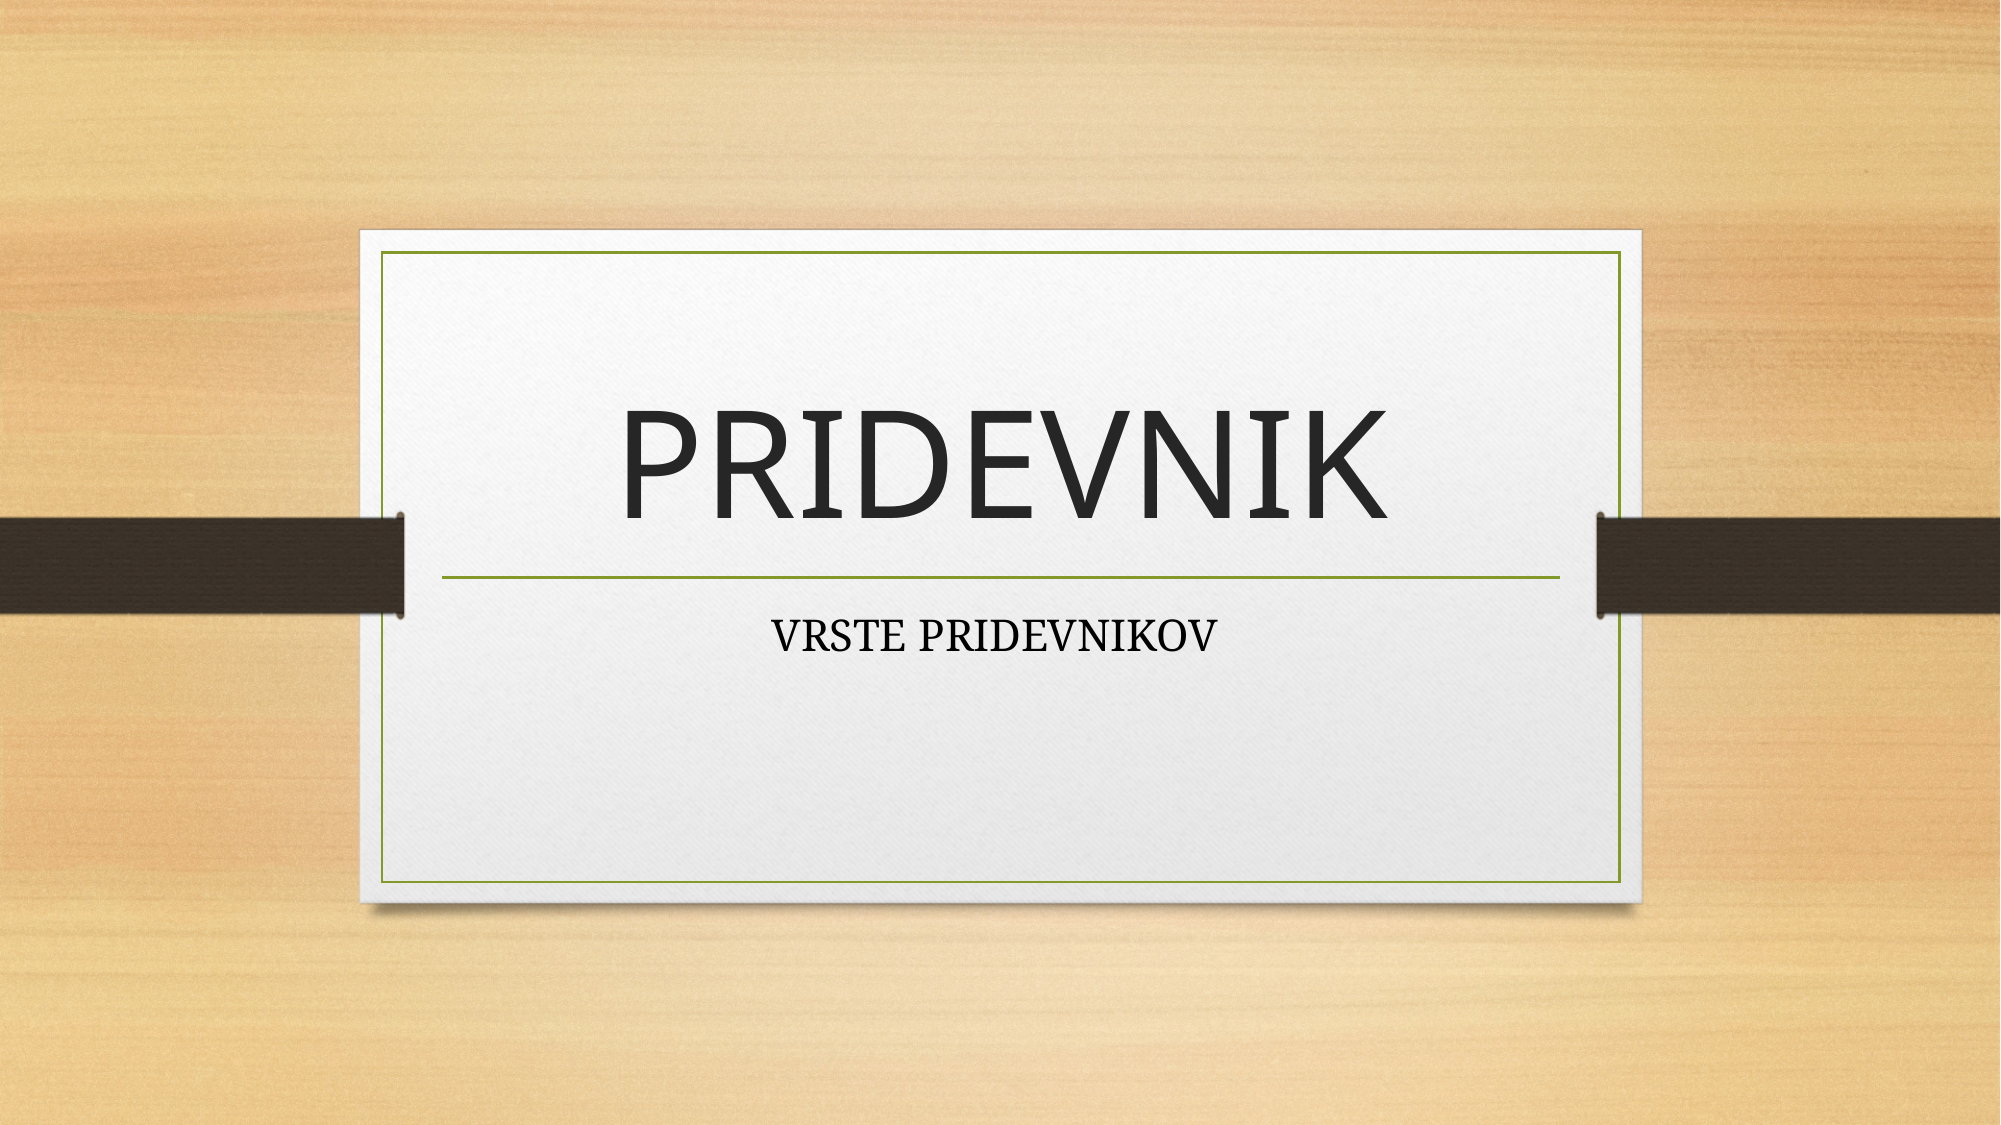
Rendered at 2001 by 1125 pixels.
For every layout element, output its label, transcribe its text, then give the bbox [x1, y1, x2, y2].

title PRIDEVNIK [441, 306, 1560, 556]
subtitle VRSTE PRIDEVNIKOV [441, 600, 1560, 817]
